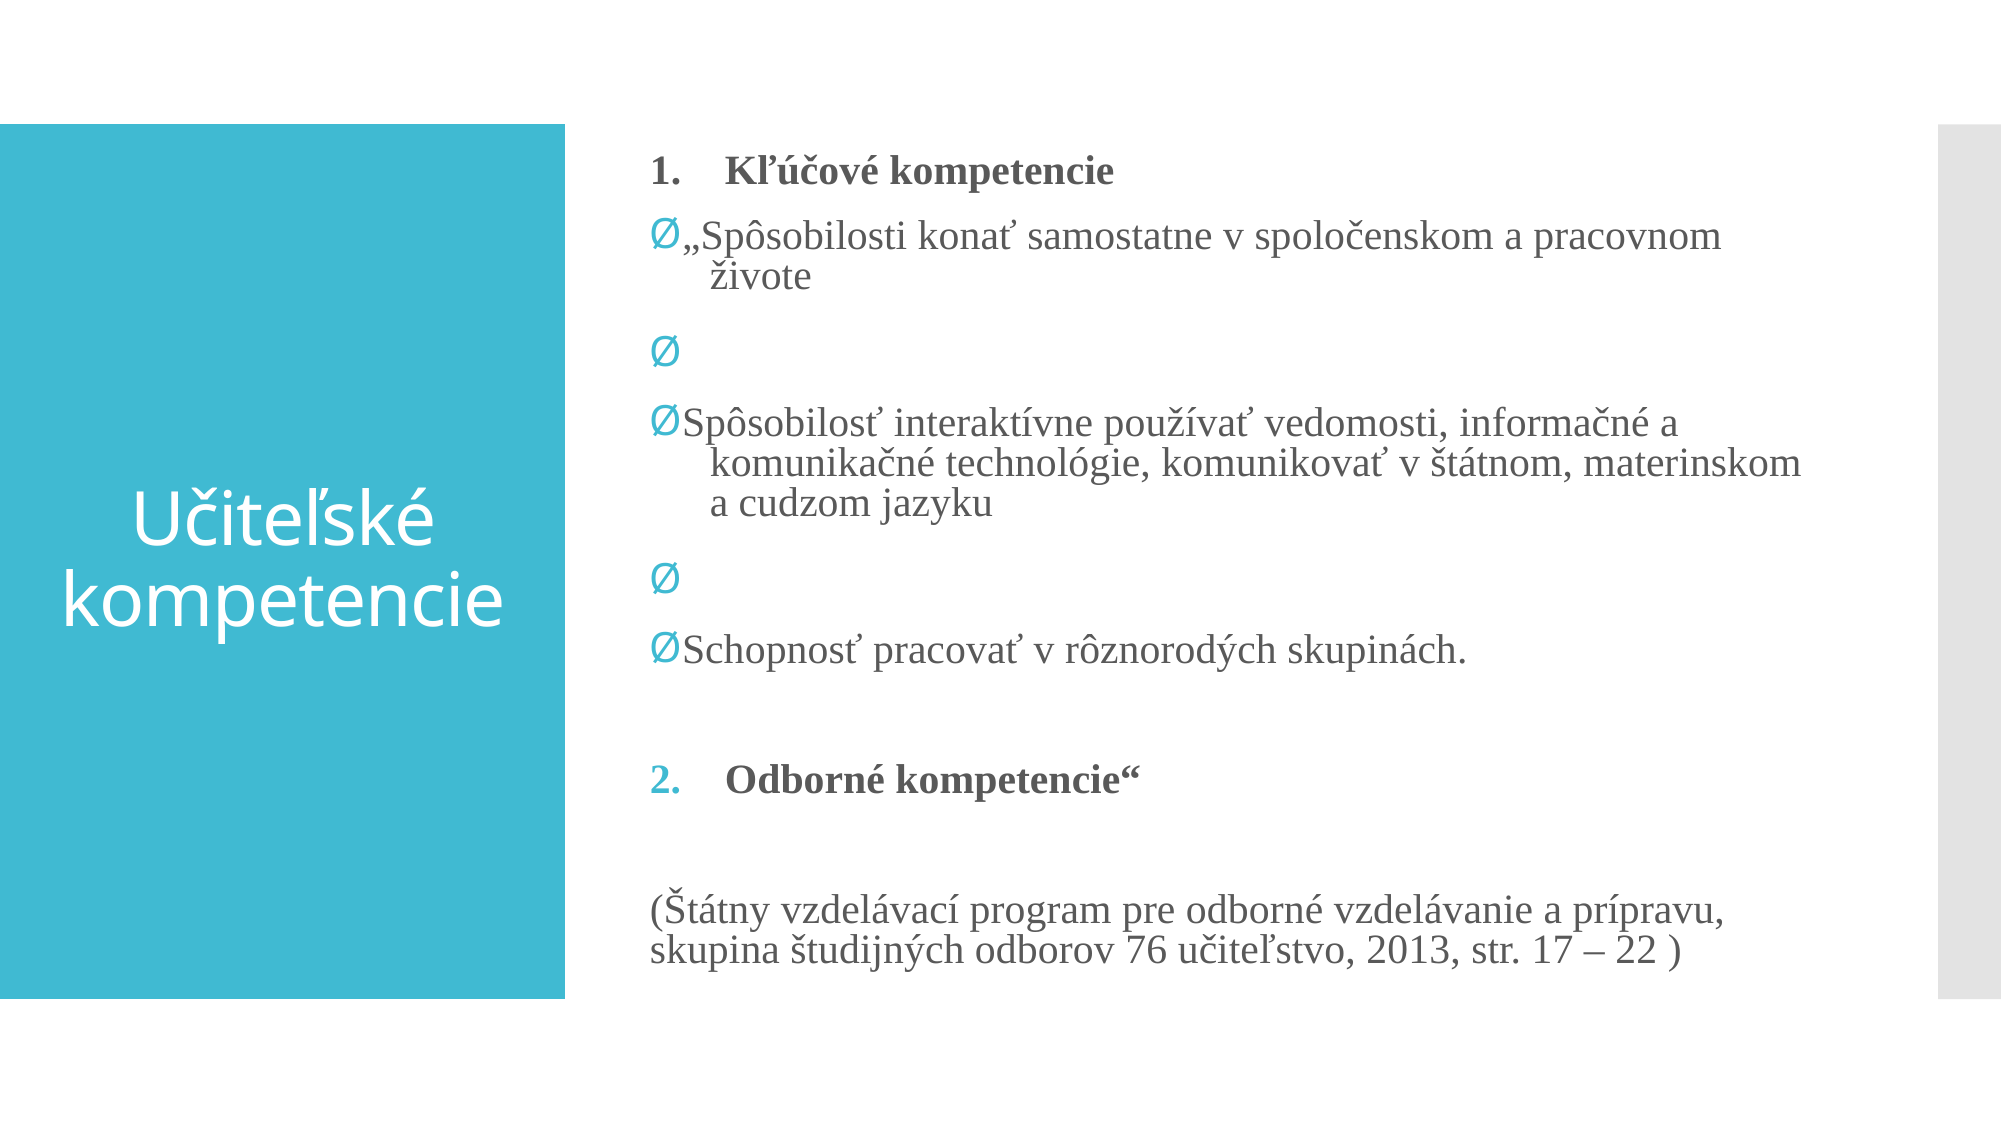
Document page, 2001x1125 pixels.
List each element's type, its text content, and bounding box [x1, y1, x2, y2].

list 1. Kľúčové kompetencie „Spôsobilosti konať samostatne v spoločenskom a pracovnom živote Spôsobilosť interaktívne používať vedomosti, informačné a komunikačné technológie, komunikovať v štátnom, materinskom a cudzom jazyku Schopnosť pracovať v rôznorodých skupinách. Odborné kompetencie“ (Štátny vzdelávací program pre odborné vzdelávanie a prípravu, skupina študijných odborov 76 učiteľstvo, 2013, str. 17 – 22 ) [634, 141, 1835, 982]
title Učiteľské kompetencie [41, 184, 526, 940]
